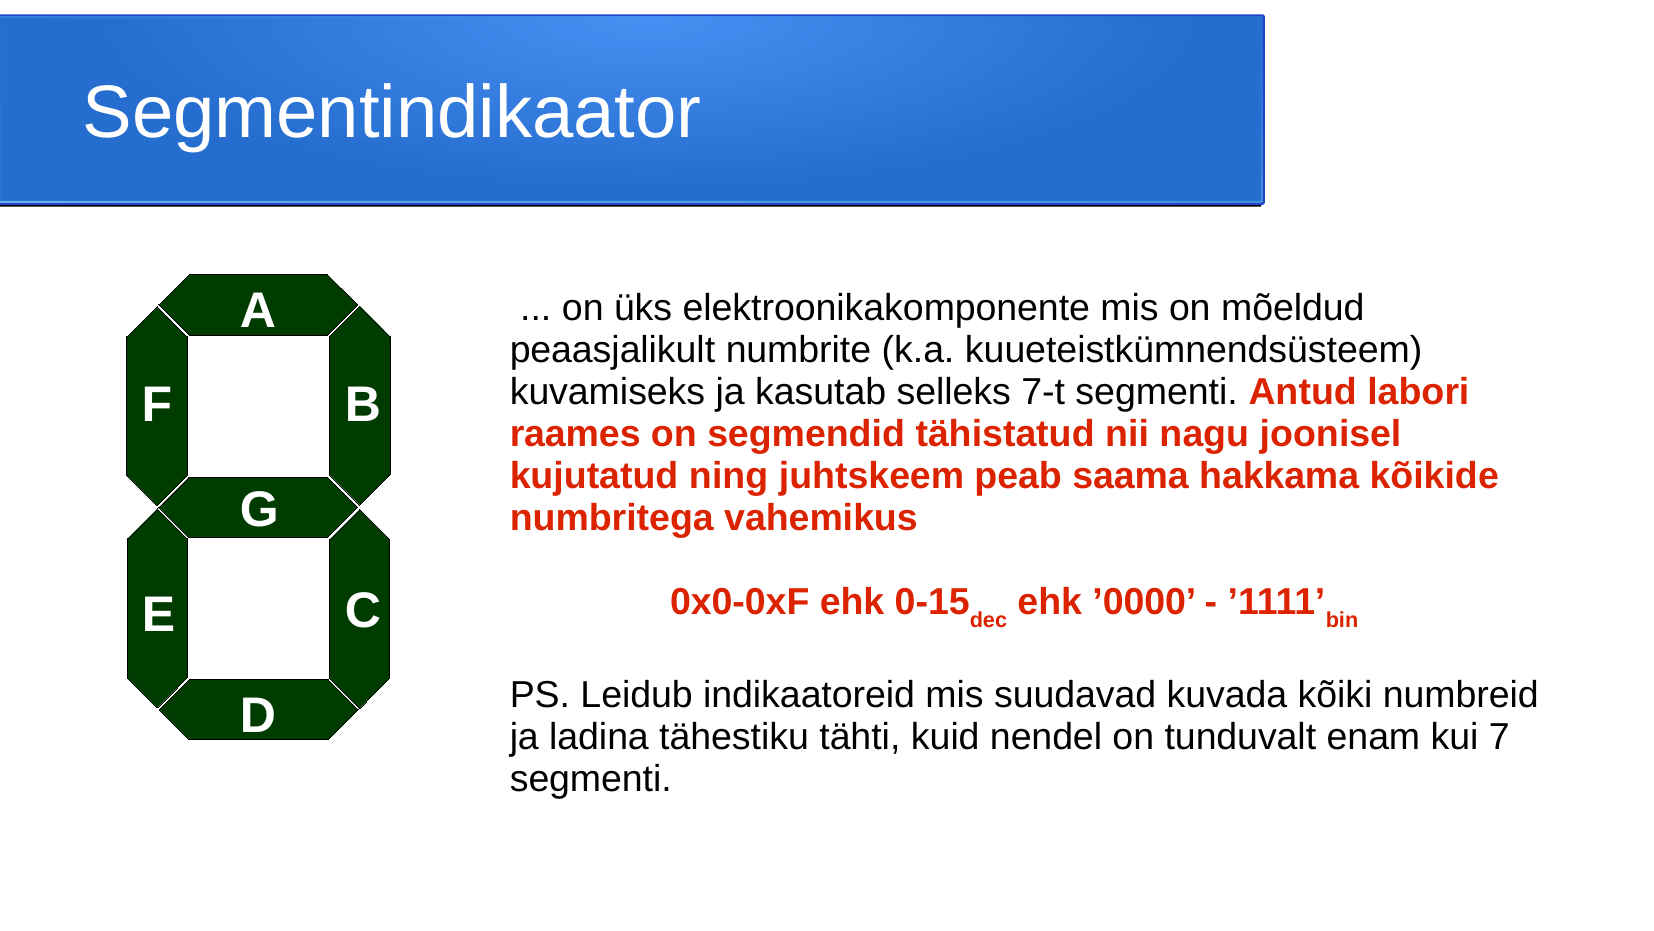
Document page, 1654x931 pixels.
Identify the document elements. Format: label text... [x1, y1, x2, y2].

text_box E [127, 579, 188, 650]
text_box [286, 509, 390, 740]
text_box G [225, 474, 286, 545]
title Segmentindikaator [82, 35, 1235, 189]
text_box ... on üks elektroonikakomponente mis on mõeldud peaasjalikult numbrite (k.a. kuueteistkümnendsüsteem) kuvamiseks ja kasutab selleks 7-t segmenti. Antud labori raames on segmendid tähistatud nii nagu joonisel kujutatud ning juhtskeem peab saama hakkama kõikide numbritega vahemikus 0x0-0xF ehk 0-15dec ehk ’0000’ - ’1111’bin PS. Leidub indikaatoreid mis suudavad kuvada kõiki numbreid ja ladina tähestiku tähti, kuid nendel on tunduvalt enam kui 7 segmenti. [495, 279, 1576, 807]
text_box A [225, 274, 286, 346]
text_box [127, 477, 225, 579]
text_box [126, 306, 188, 506]
text_box D [225, 679, 286, 751]
text_box [158, 274, 225, 336]
text_box [127, 650, 225, 740]
text_box B [330, 369, 391, 440]
text_box [286, 477, 358, 538]
text_box F [126, 369, 187, 440]
text_box C [330, 574, 391, 646]
text_box [286, 274, 391, 506]
